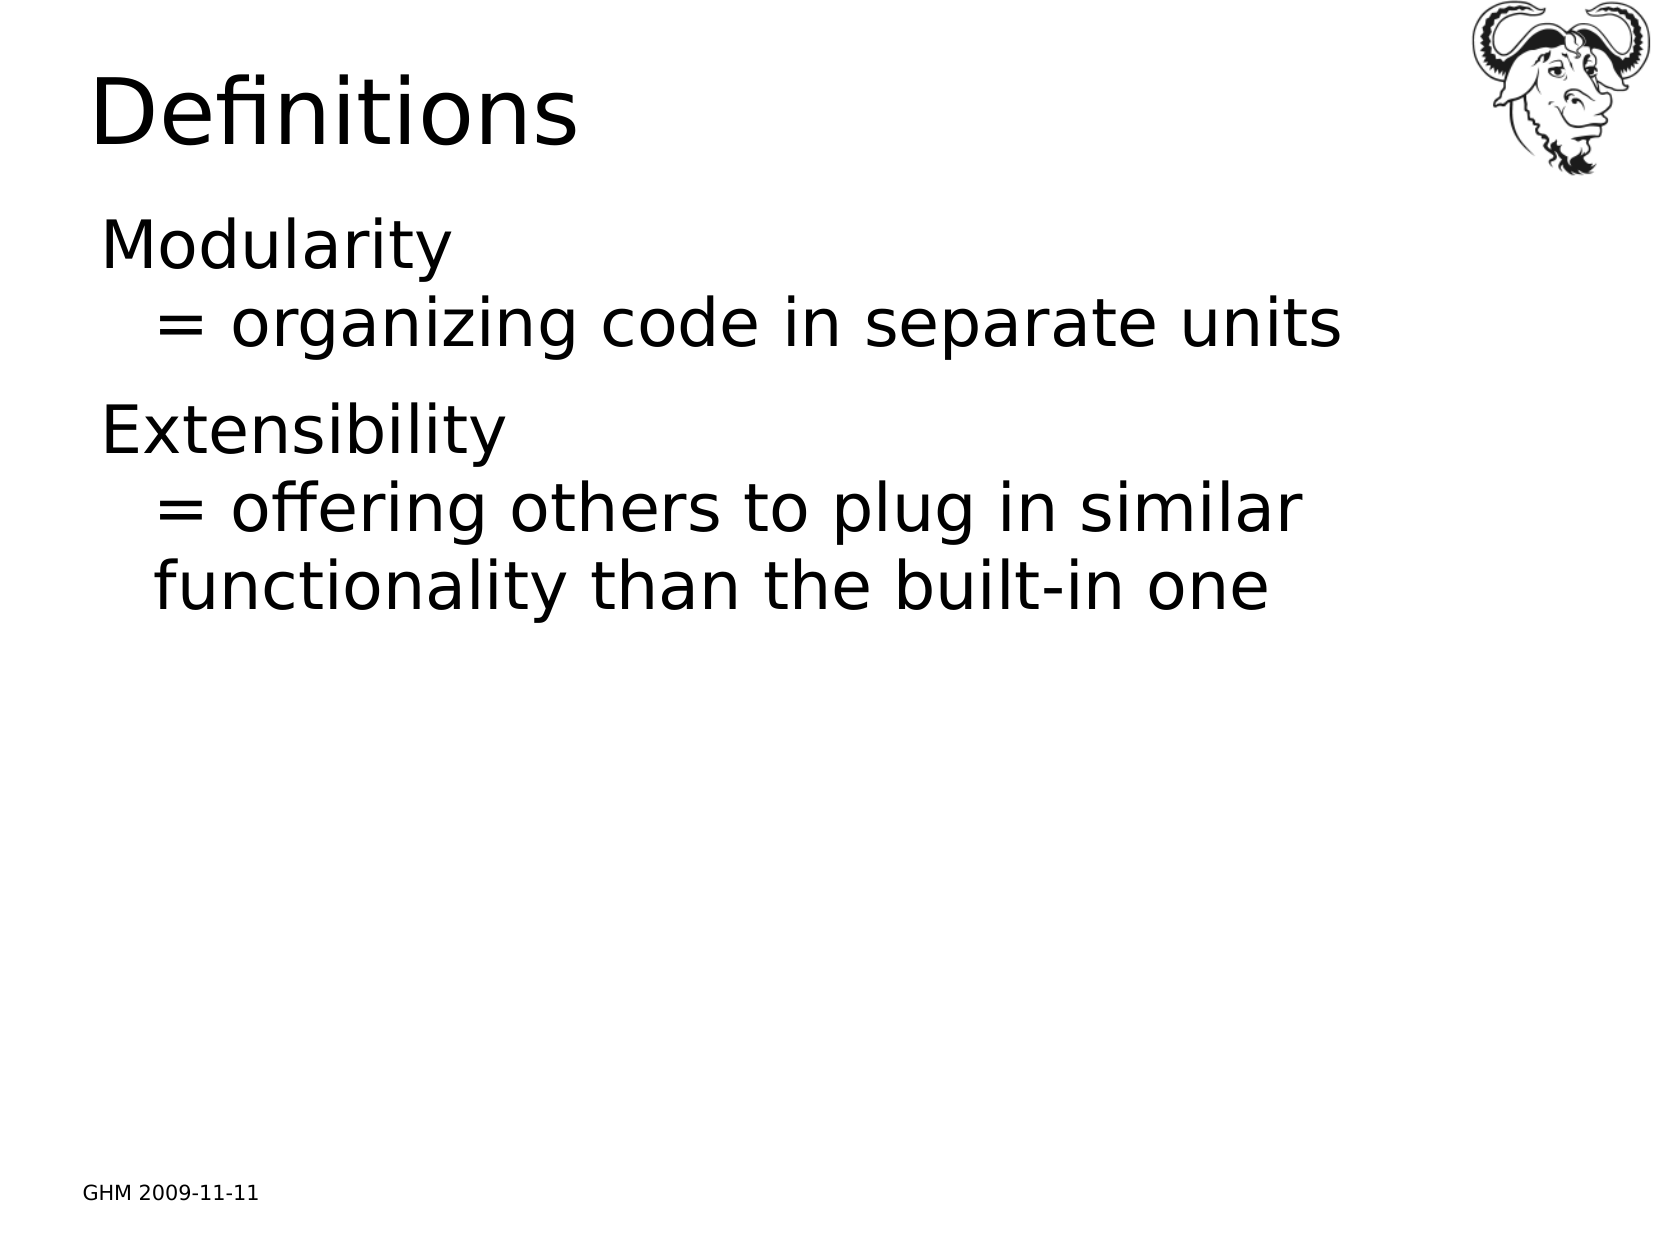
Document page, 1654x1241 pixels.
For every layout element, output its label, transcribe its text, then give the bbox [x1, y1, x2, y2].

picture [1469, 0, 1654, 178]
list Modularity = organizing code in separate units Extensibility = offering others to plug in similar functionality than the built-in one [82, 206, 1571, 1137]
title Definitions [88, 56, 1388, 170]
